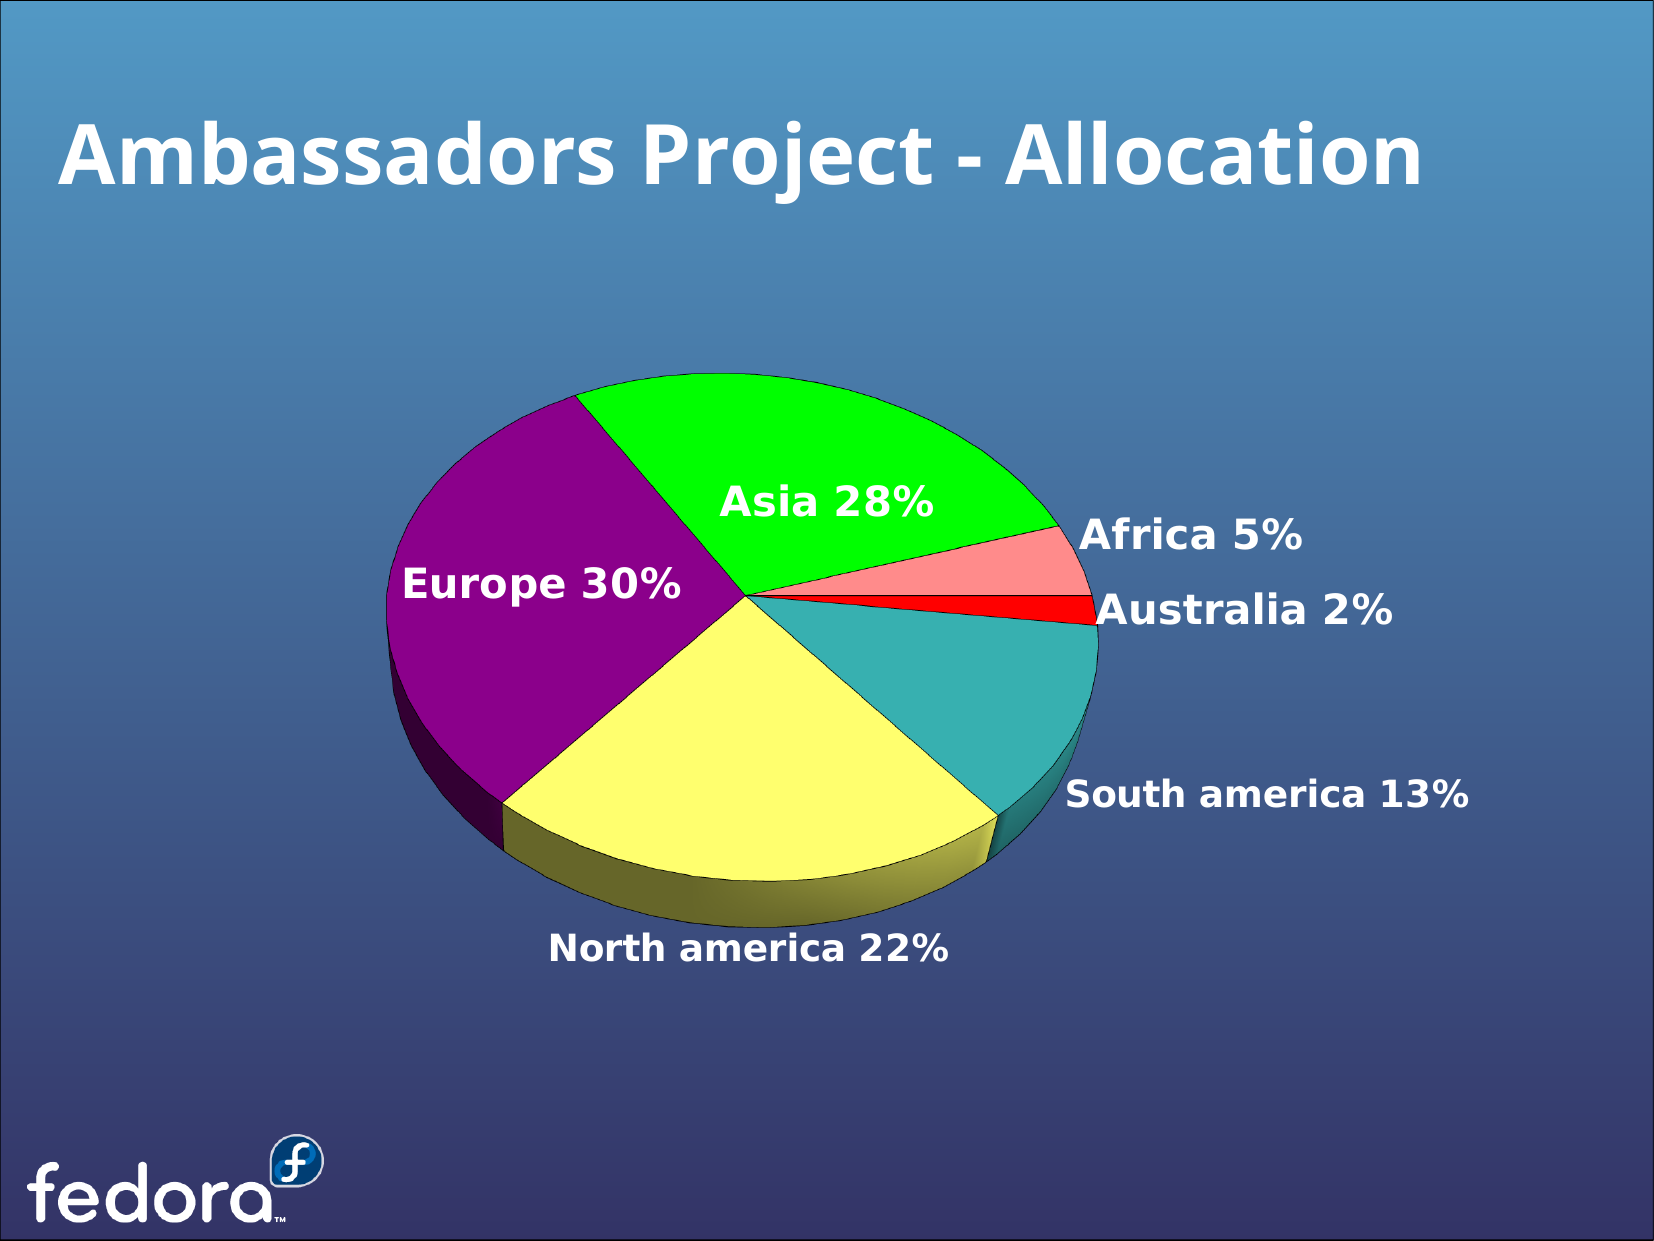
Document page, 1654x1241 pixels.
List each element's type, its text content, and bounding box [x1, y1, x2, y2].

chart [47, 236, 1625, 1071]
picture [26, 1133, 325, 1223]
title Ambassadors Project - Allocation [59, 88, 1624, 207]
